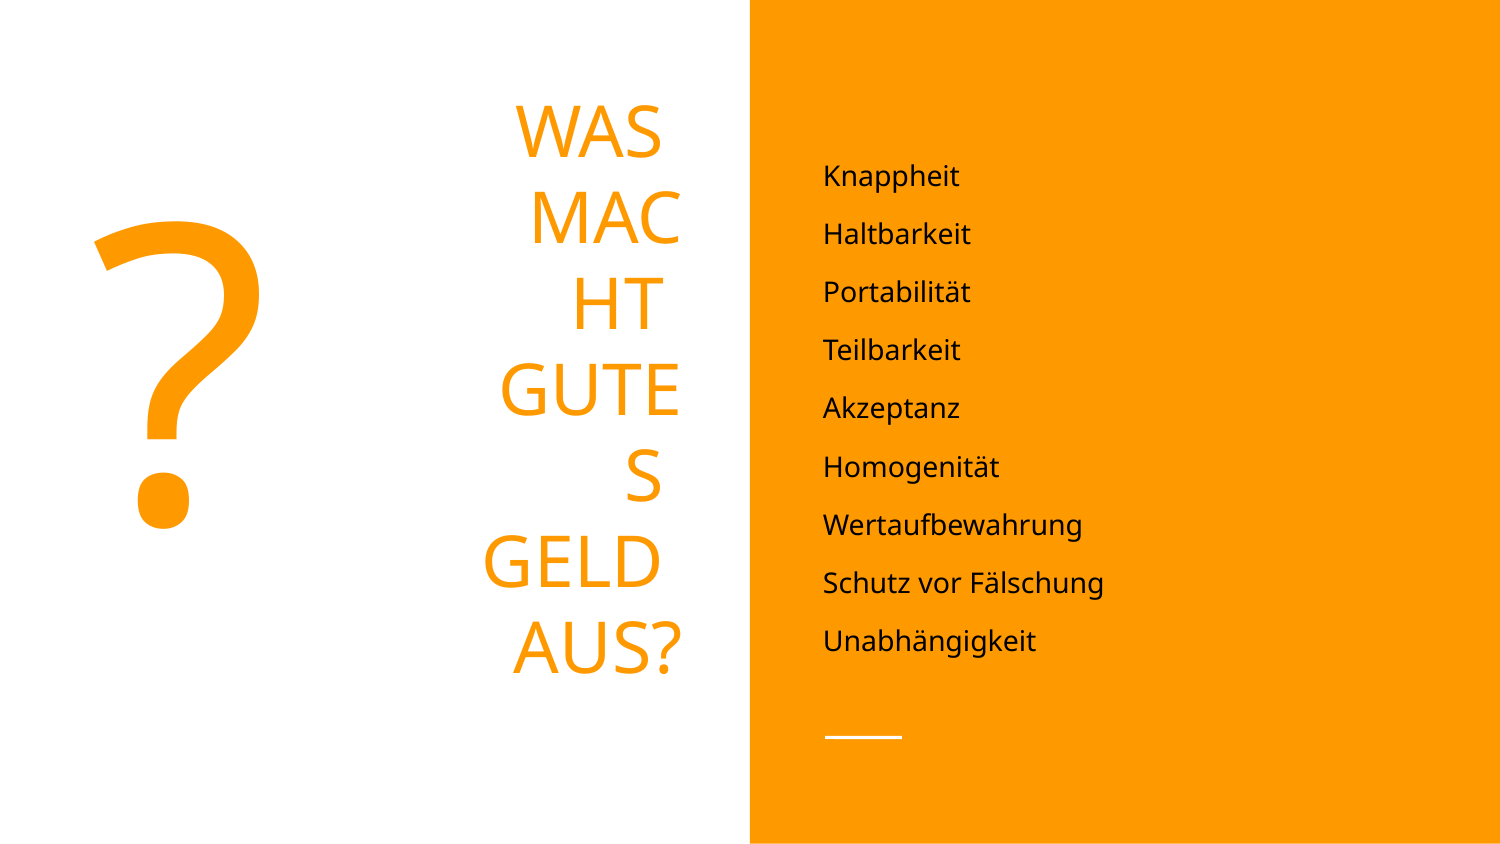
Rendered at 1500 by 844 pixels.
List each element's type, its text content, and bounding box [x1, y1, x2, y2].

title WAS MACHT GUTES GELD AUS? [464, 60, 698, 790]
text_box ? [74, 91, 309, 622]
list Knappheit Haltbarkeit Portabilität Teilbarkeit Akzeptanz Homogenität Wertaufbewahrung Schutz vor Fälschung Unabhängigkeit [807, 135, 1341, 675]
